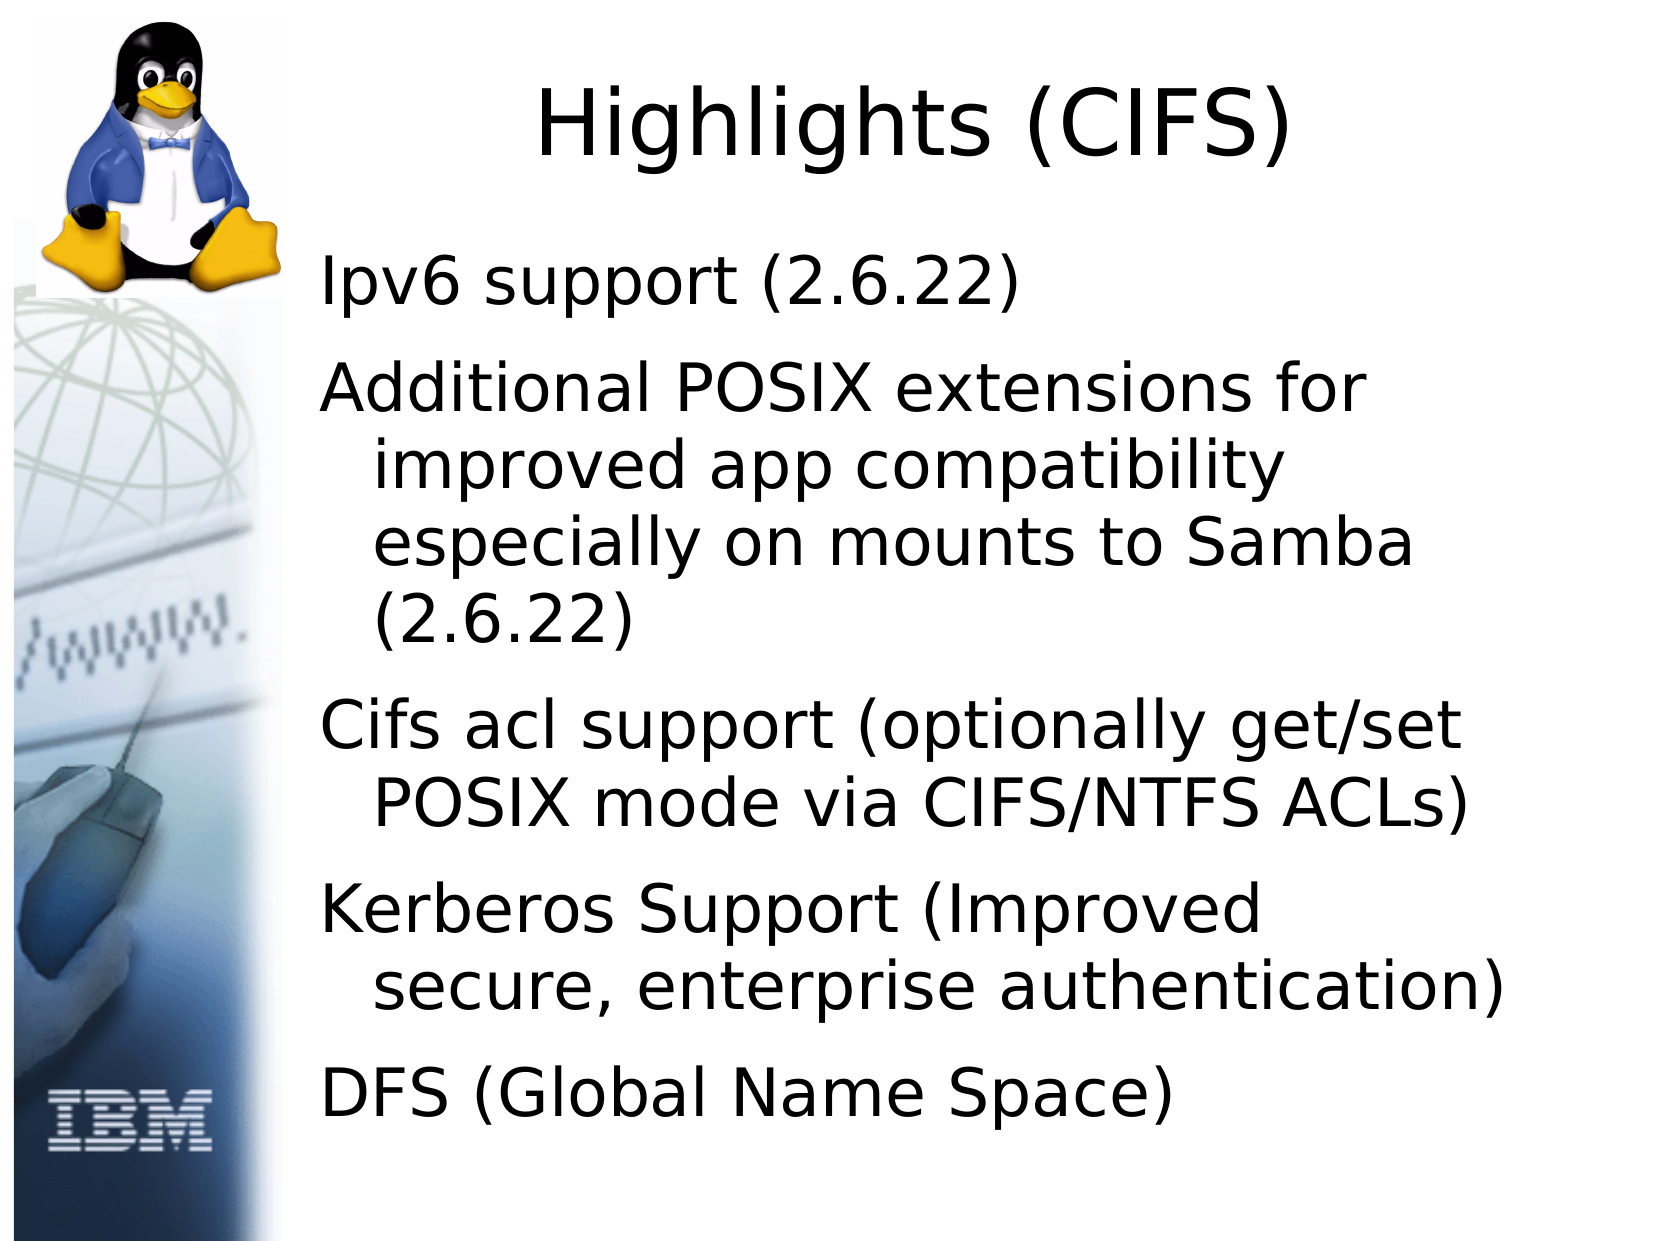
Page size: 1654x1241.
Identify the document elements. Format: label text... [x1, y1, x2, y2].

title Highlights (CIFS) [301, 39, 1528, 209]
list Ipv6 support (2.6.22) Additional POSIX extensions for improved app compatibility especially on mounts to Samba (2.6.22) Cifs acl support (optionally get/set POSIX mode via CIFS/NTFS ACLs) Kerberos Support (Improved secure, enterprise authentication) DFS (Global Name Space) [301, 243, 1520, 1182]
